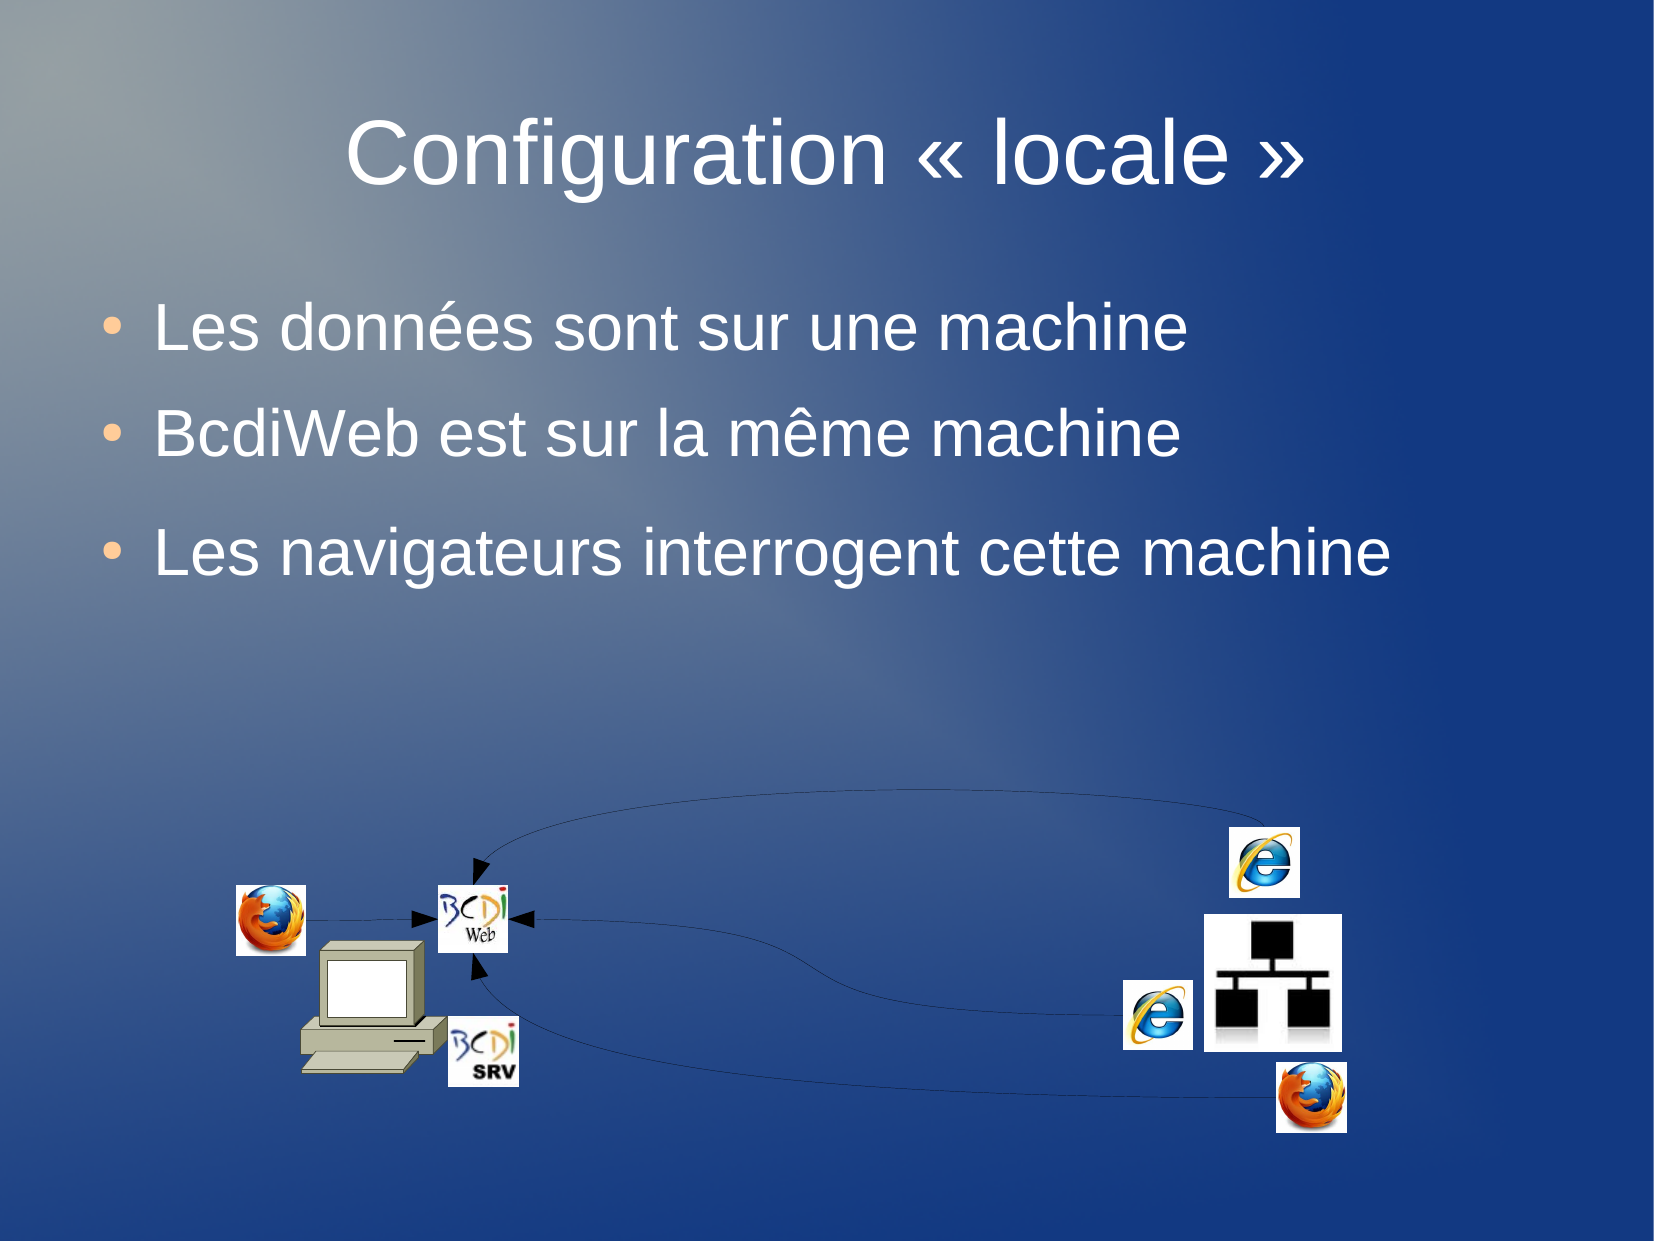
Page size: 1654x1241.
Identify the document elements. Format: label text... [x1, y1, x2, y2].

list Les données sont sur une machine [82, 290, 1571, 396]
title Configuration « locale » [82, 49, 1571, 257]
picture [0, 0, 1654, 1241]
list BcdiWeb est sur la même machine [82, 396, 1583, 508]
list Les navigateurs interrogent cette machine [82, 514, 1583, 626]
